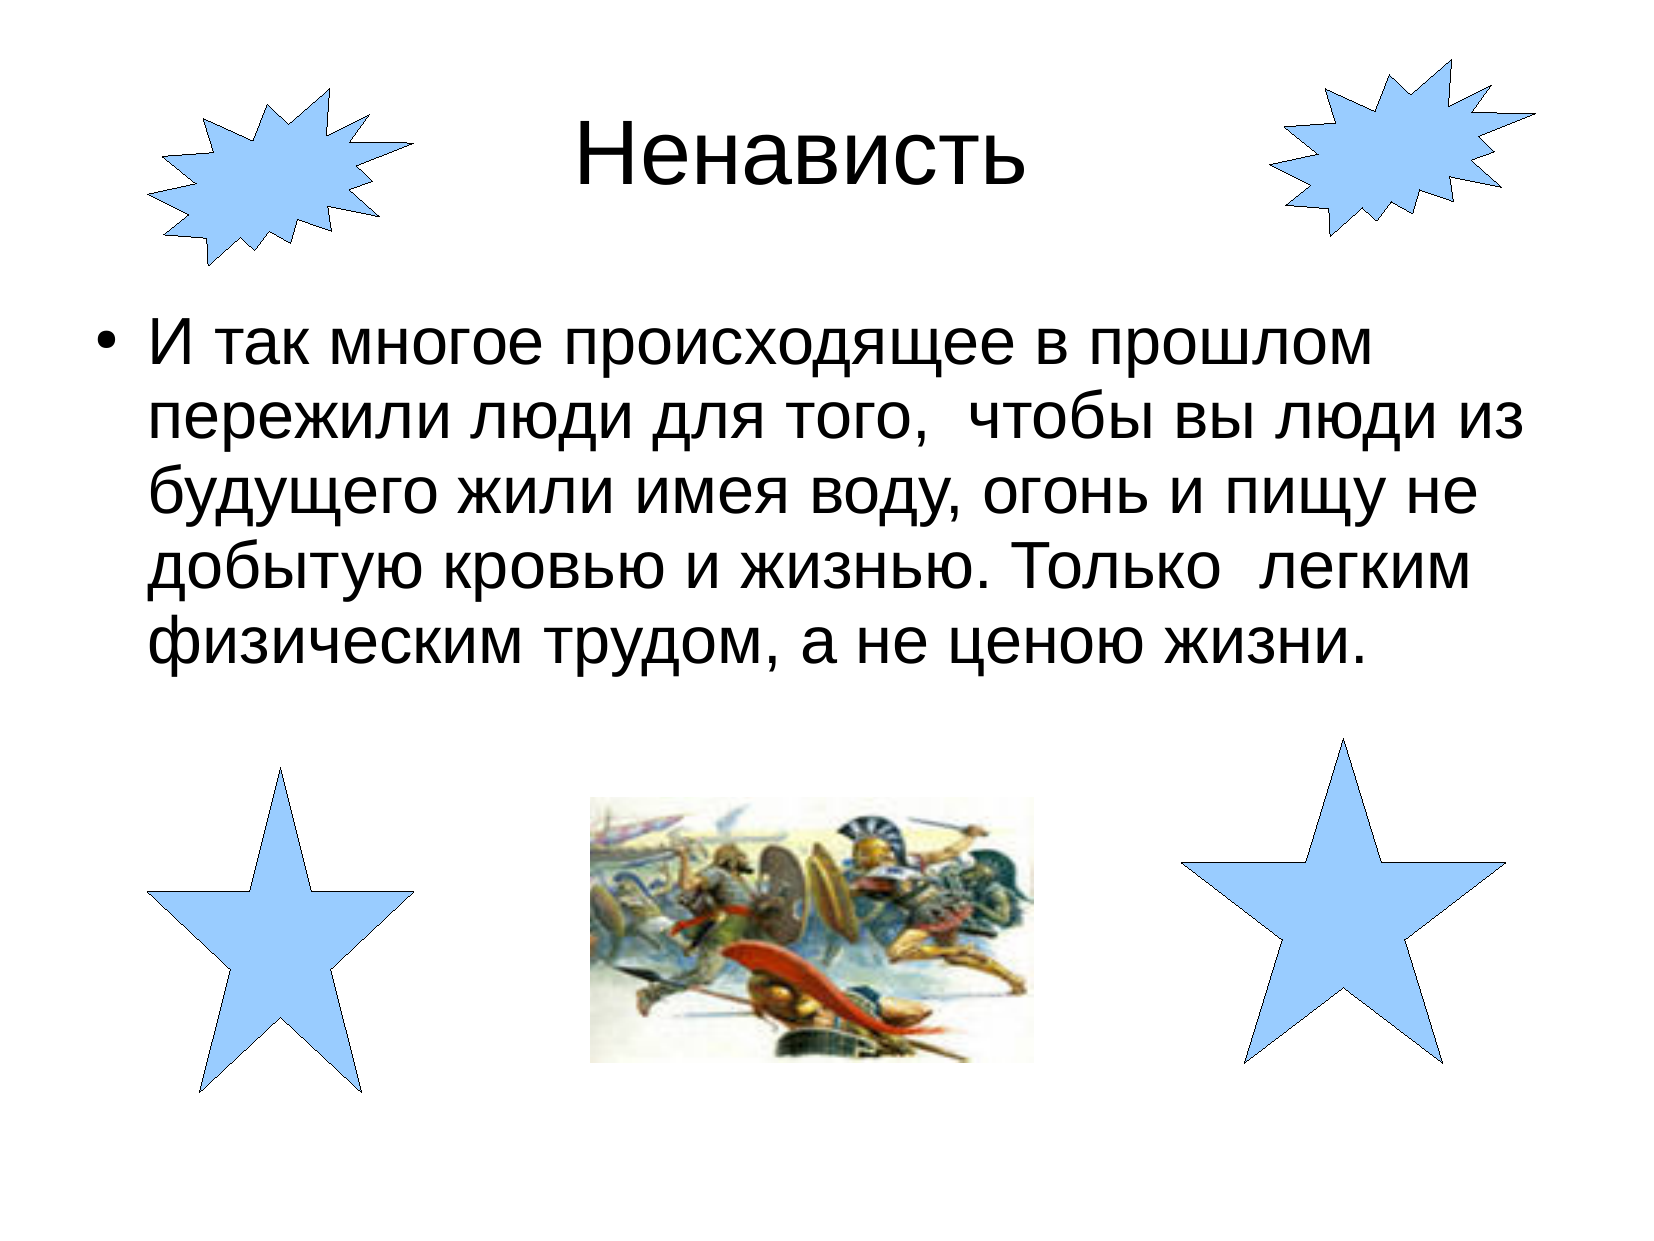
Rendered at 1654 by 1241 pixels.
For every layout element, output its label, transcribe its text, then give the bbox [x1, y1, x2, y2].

text_box [1181, 738, 1506, 1064]
list И так многое происходящее в прошлом пережили люди для того, чтобы вы люди из будущего жили имея воду, огонь и пищу не добытую кровью и жизнью. Только легким физическим трудом, а не ценою жизни. [76, 303, 1565, 1123]
text_box [1269, 59, 1536, 237]
picture [590, 797, 1034, 1063]
text_box [147, 767, 414, 1093]
text_box [147, 88, 414, 266]
title Ненависть [82, 49, 1571, 257]
